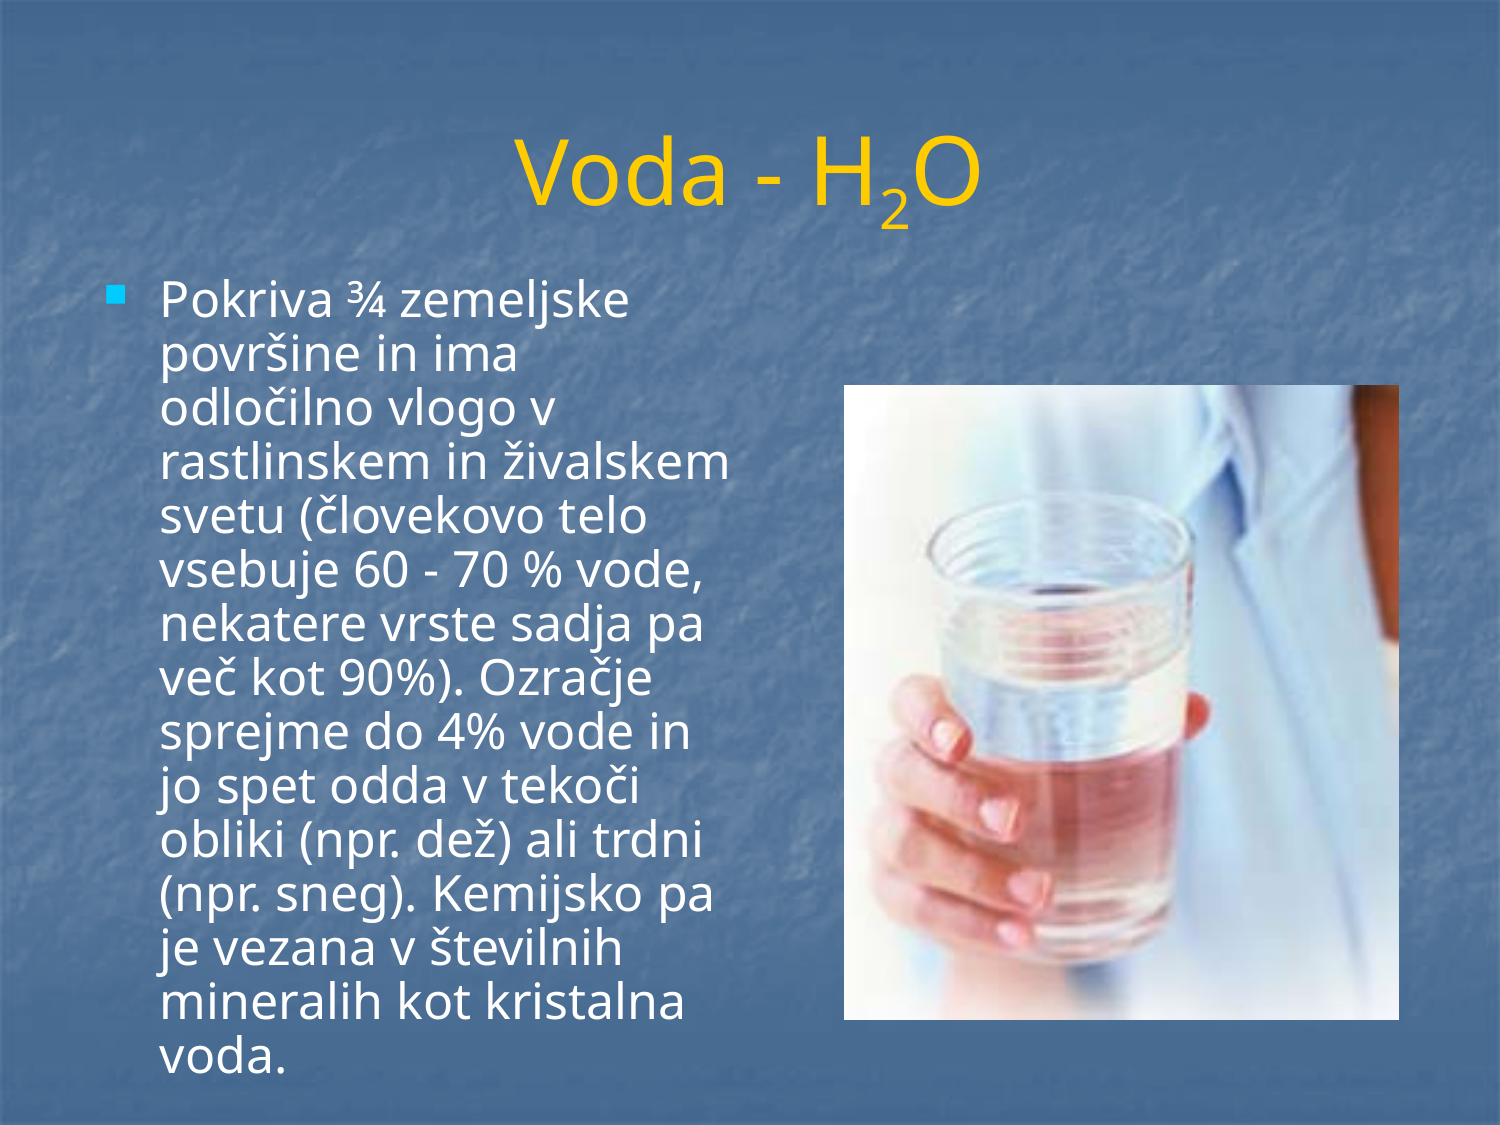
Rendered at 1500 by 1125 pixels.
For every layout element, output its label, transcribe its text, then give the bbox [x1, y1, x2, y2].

title Voda - H2O [75, 62, 1425, 288]
picture [0, 0, 1500, 1125]
list Pokriva ¾ zemeljske površine in ima odločilno vlogo v rastlinskem in živalskem svetu (človekovo telo vsebuje 60 - 70 % vode, nekatere vrste sadja pa več kot 90%). Ozračje sprejme do 4% vode in jo spet odda v tekoči obliki (npr. dež) ali trdni (npr. sneg). Kemijsko pa je vezana v številnih mineralih kot kristalna voda. [88, 267, 750, 1083]
